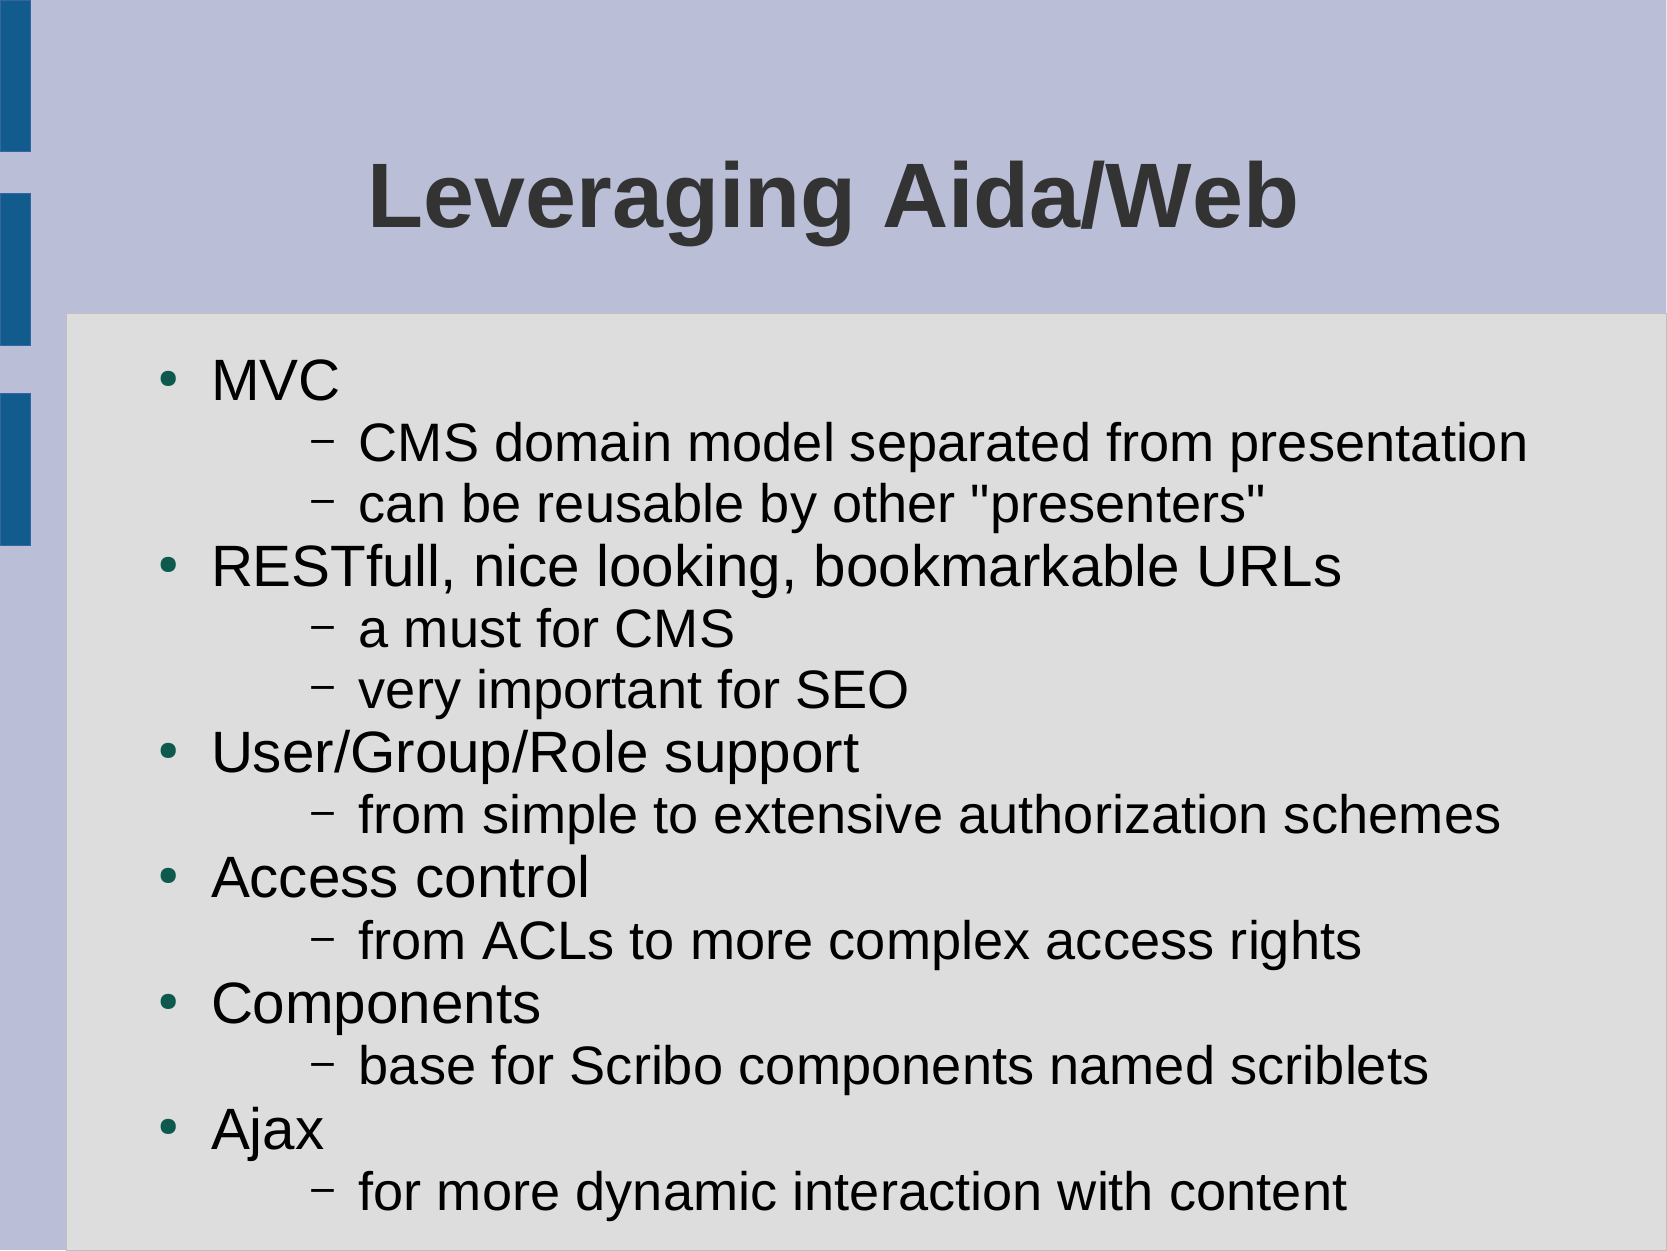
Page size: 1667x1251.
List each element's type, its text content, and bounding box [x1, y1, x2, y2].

title Leveraging Aida/Web [122, 91, 1546, 301]
list MVC CMS domain model separated from presentation can be reusable by other "presenters" RESTfull, nice looking, bookmarkable URLs a must for CMS very important for SEO User/Group/Role support from simple to extensive authorization schemes Access control from ACLs to more complex access rights Components base for Scribo components named scriblets Ajax for more dynamic interaction with content [122, 347, 1546, 1222]
